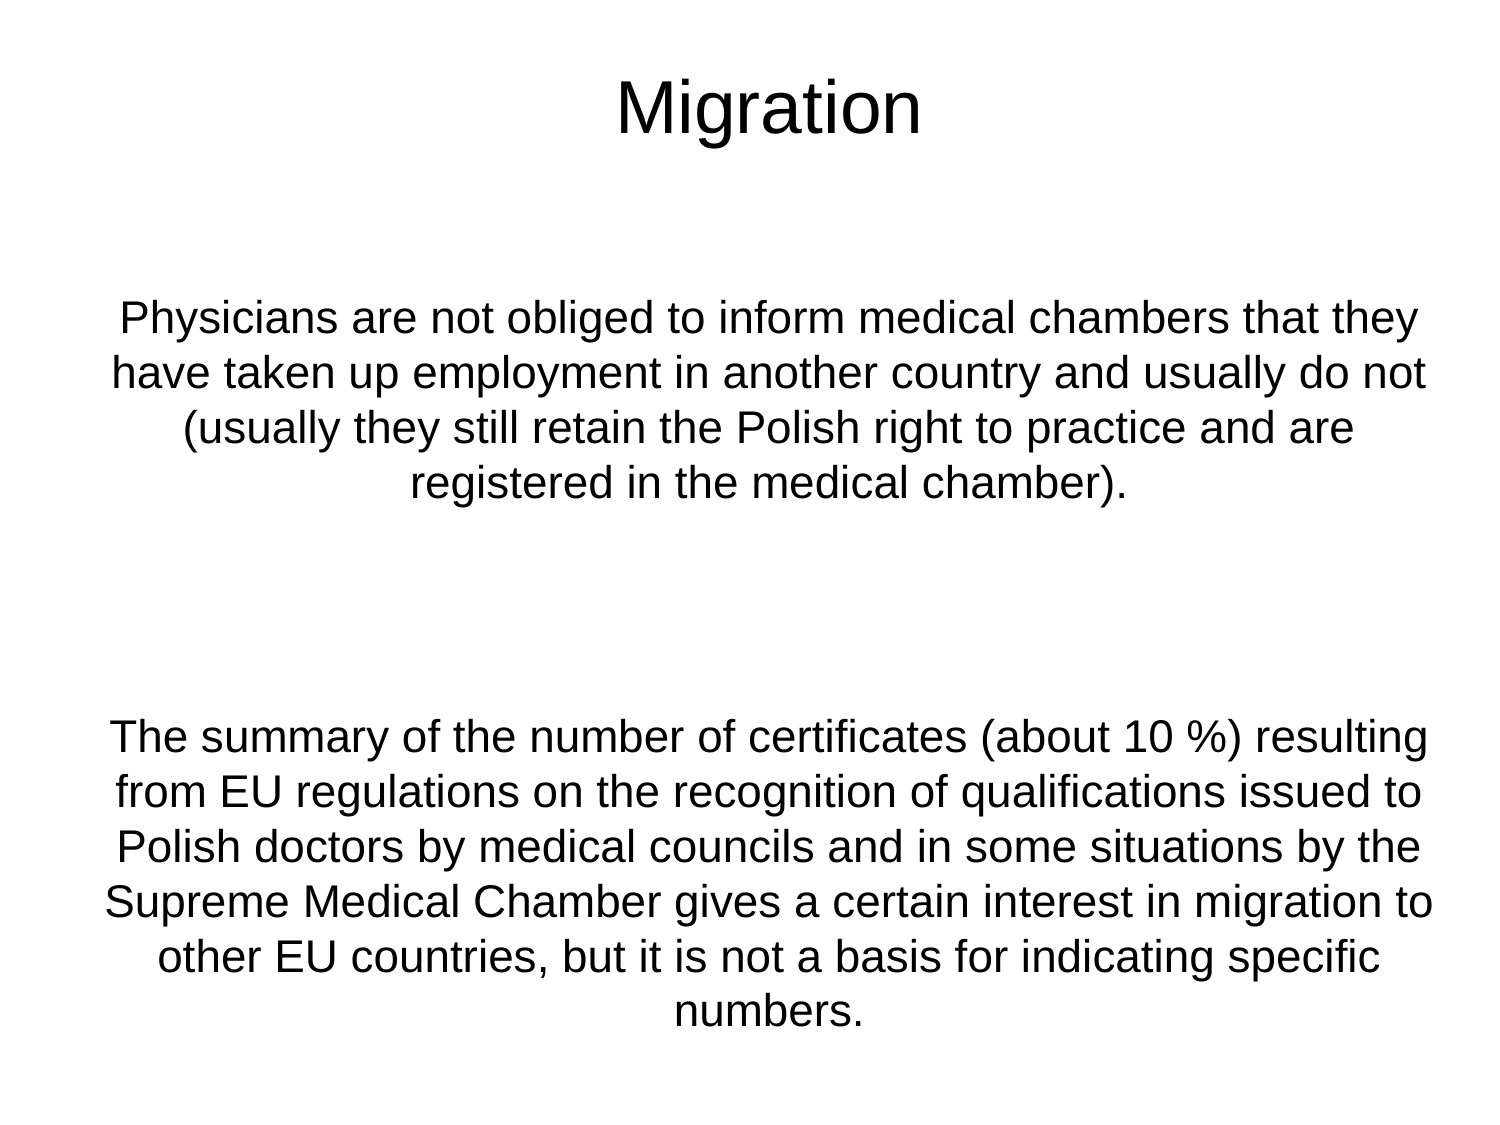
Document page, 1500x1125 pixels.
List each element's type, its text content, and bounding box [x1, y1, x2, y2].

subtitle Migration Physicians are not obliged to inform medical chambers that they have taken up employment in another country and usually do not (usually they still retain the Polish right to practice and are registered in the medical chamber). The summary of the number of certificates (about 10 %) resulting from EU regulations on the recognition of qualifications issued to Polish doctors by medical councils and in some situations by the Supreme Medical Chamber gives a certain interest in migration to other EU countries, but it is not a basis for indicating specific numbers. [94, 59, 1445, 1003]
title Mig [75, 36, 1425, 242]
